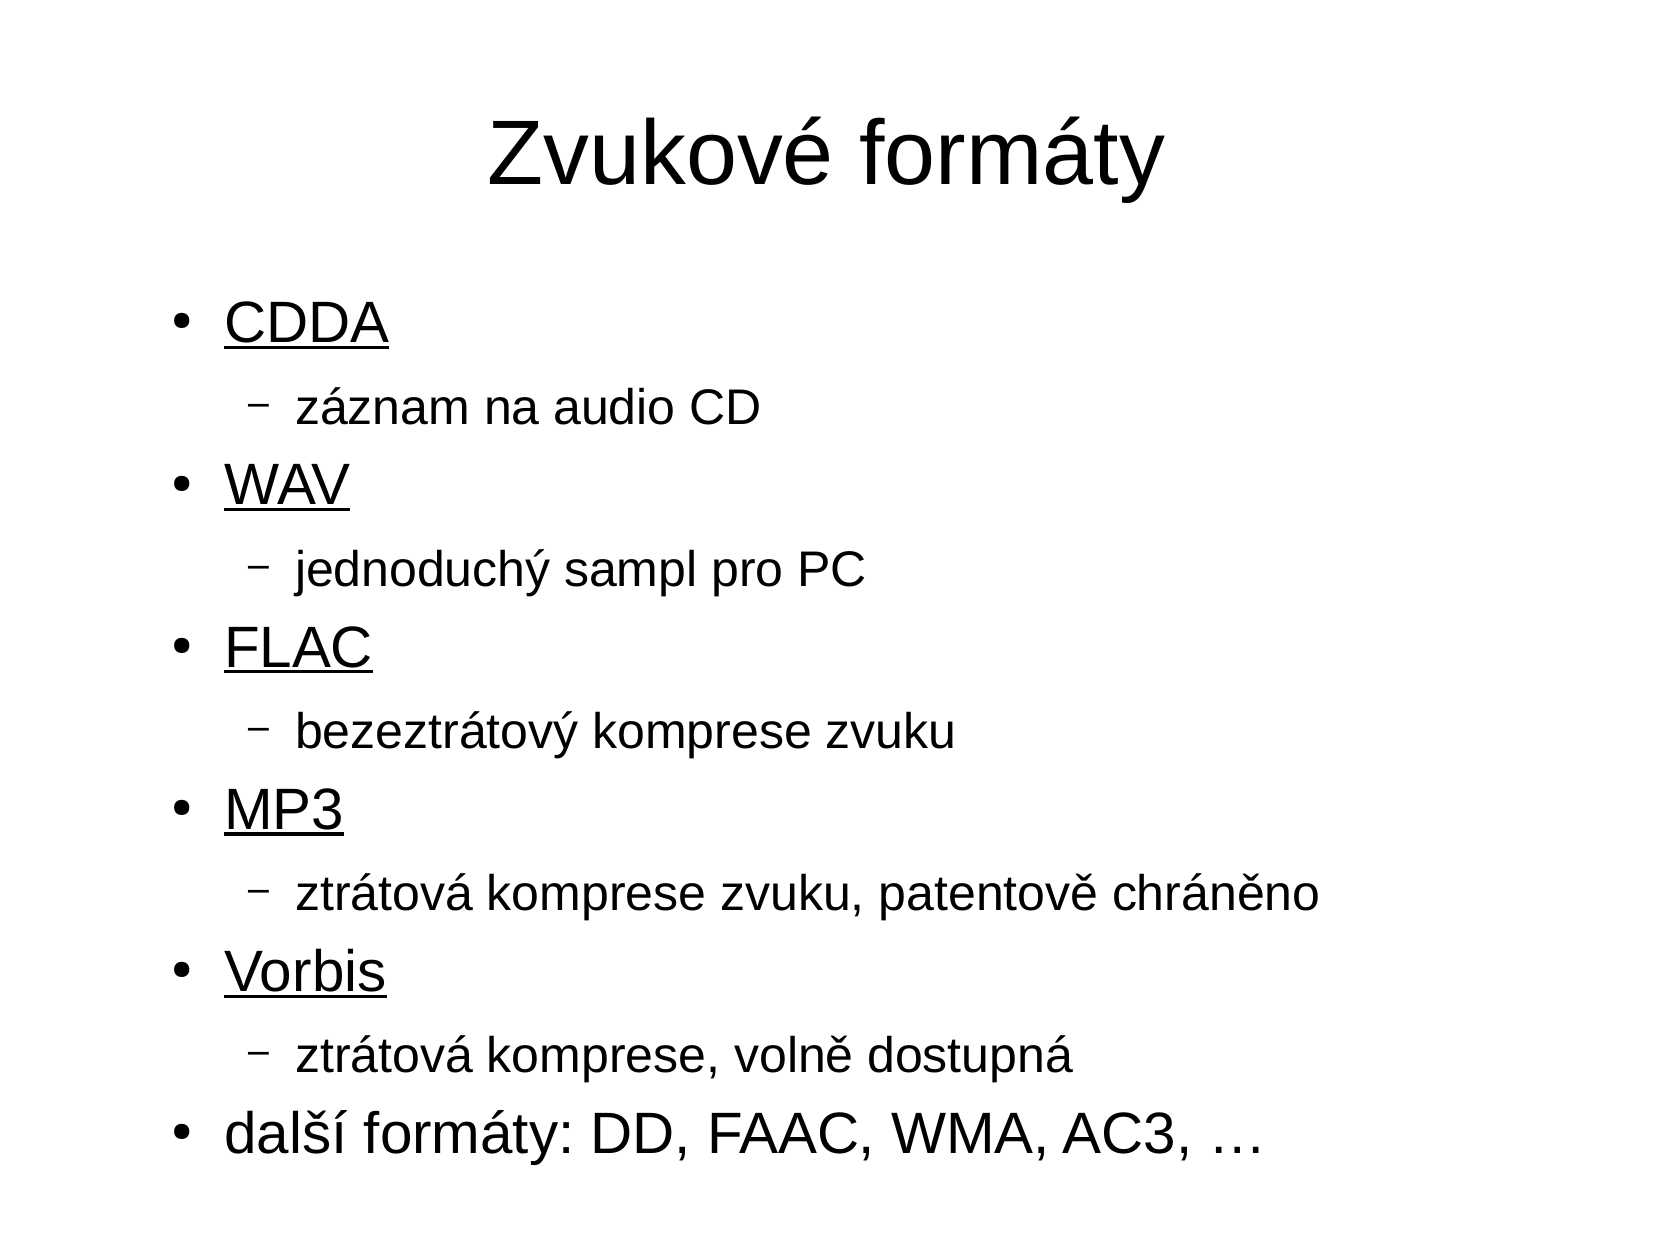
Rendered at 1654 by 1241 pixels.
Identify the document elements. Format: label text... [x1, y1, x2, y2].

title Zvukové formáty [82, 49, 1571, 257]
list CDDA záznam na audio CD WAV jednoduchý sampl pro PC FLAC bezeztrátový komprese zvuku MP3 ztrátová komprese zvuku, patentově chráněno Vorbis ztrátová komprese, volně dostupná další formáty: DD, FAAC, WMA, AC3, … [82, 290, 1571, 1193]
